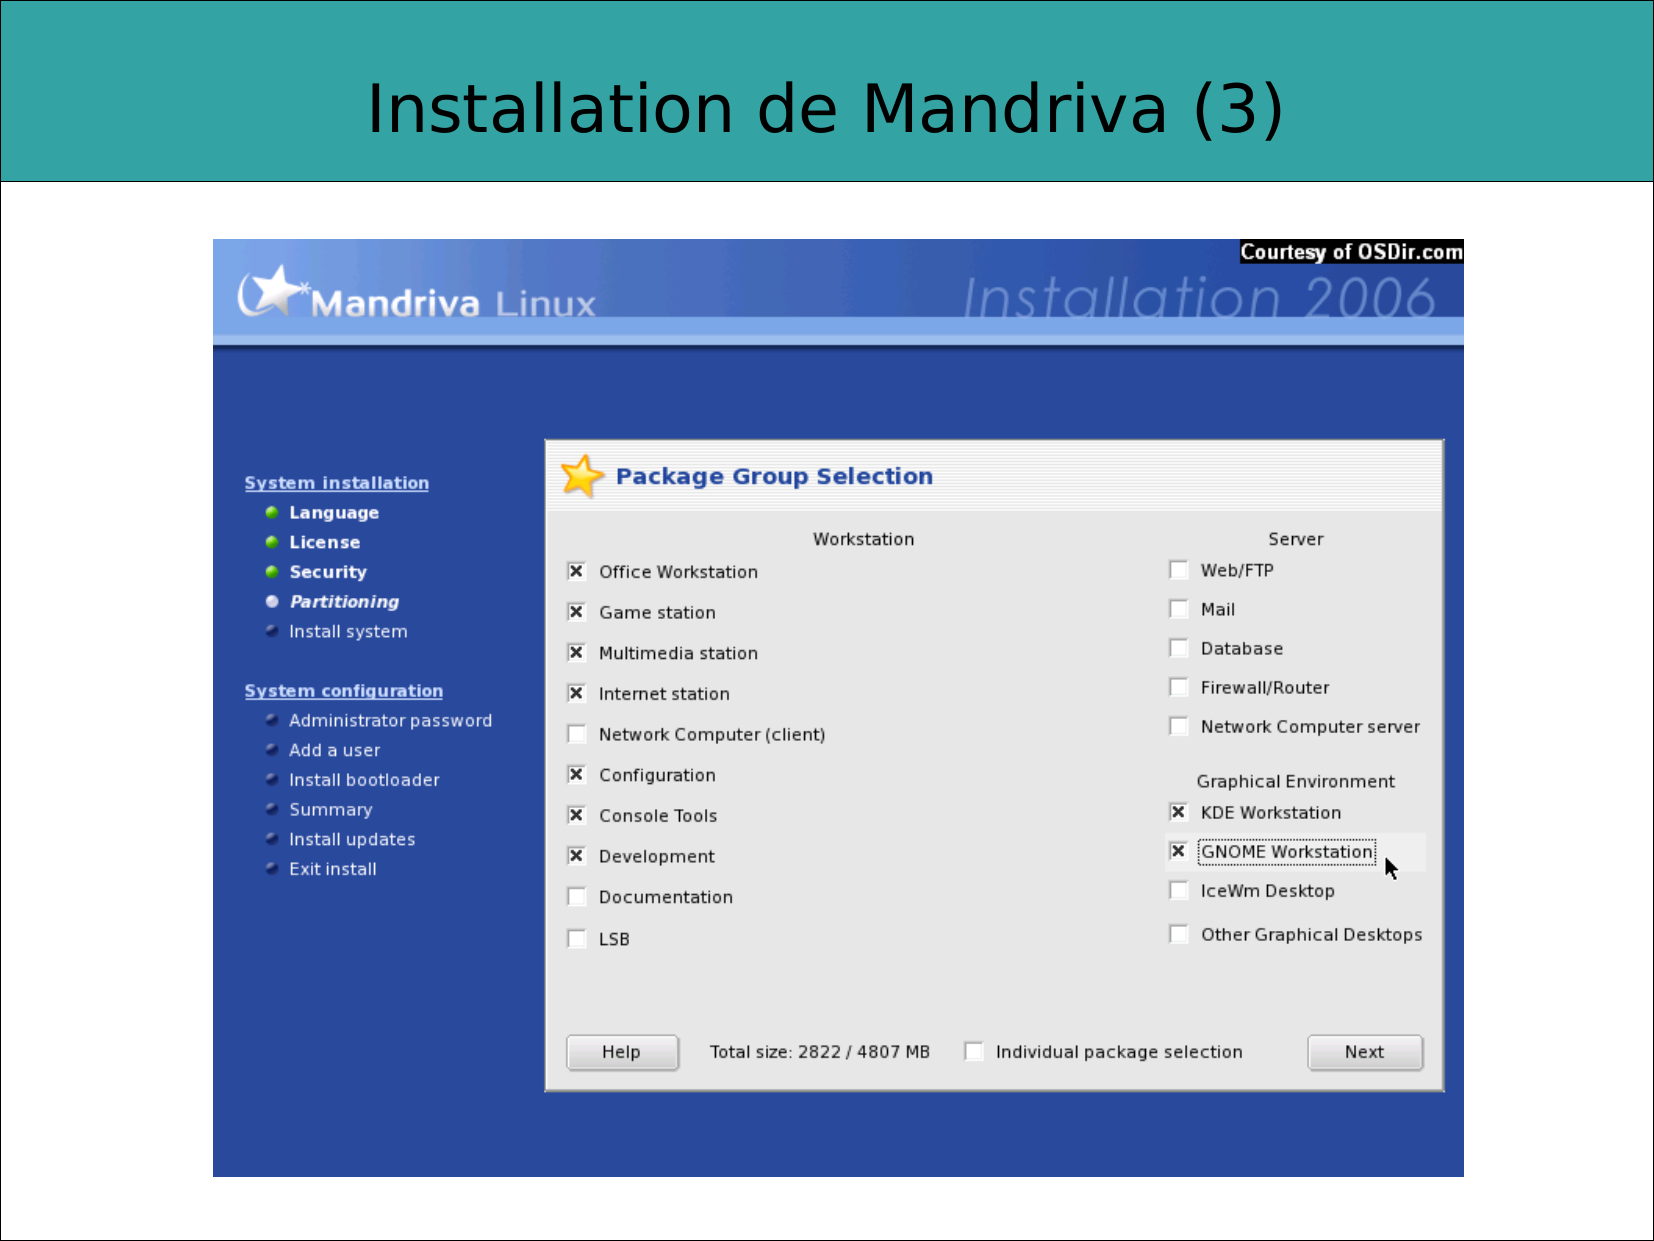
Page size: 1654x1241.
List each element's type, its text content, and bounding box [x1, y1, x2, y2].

picture [213, 239, 1464, 1177]
title Installation de Mandriva (3) [82, 49, 1571, 170]
